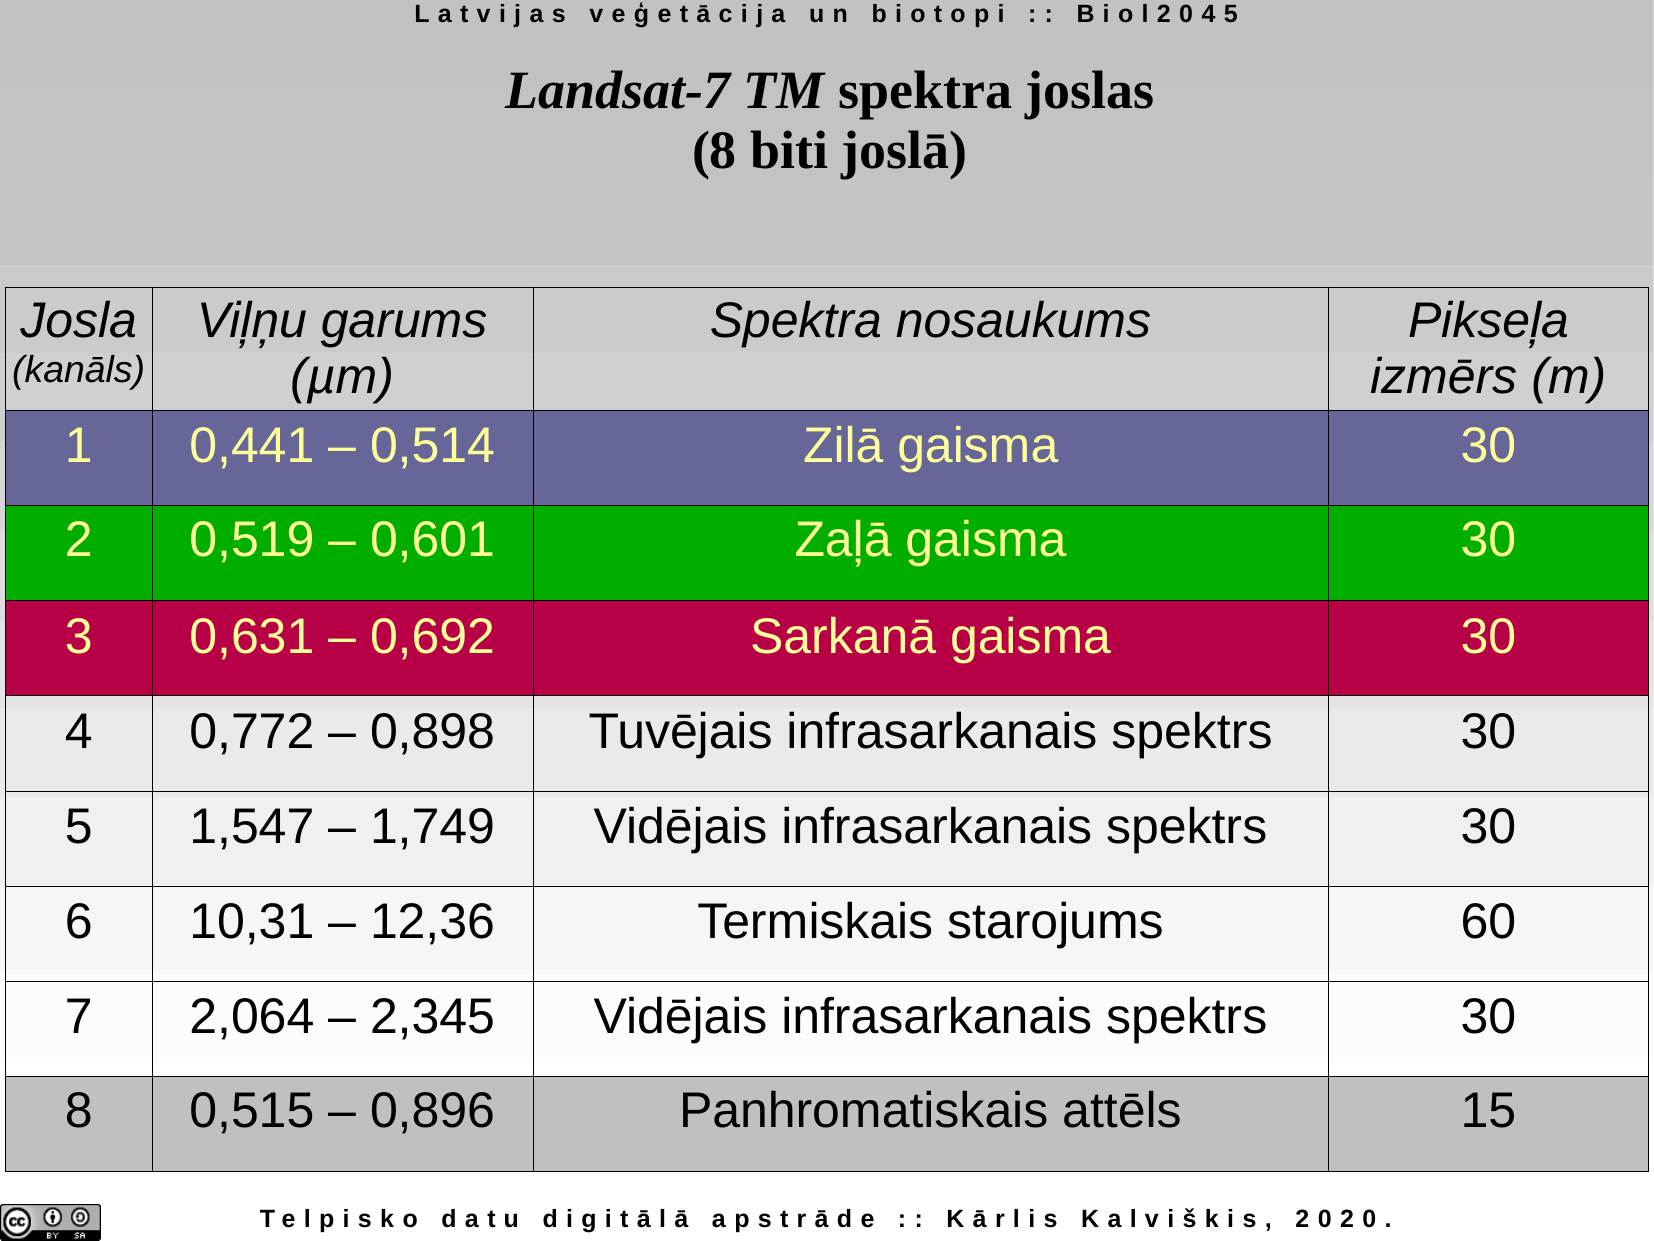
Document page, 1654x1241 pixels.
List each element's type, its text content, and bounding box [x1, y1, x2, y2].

table_cell 2 [6, 506, 152, 600]
table_cell 30 [1329, 411, 1648, 505]
table_header Josla (kanāls) [6, 288, 152, 410]
table_cell Vidējais infrasarkanais spektrs [534, 792, 1328, 886]
table_cell Sarkanā gaisma [534, 601, 1328, 695]
table_cell 1,547 – 1,749 [153, 792, 533, 886]
table_header Pikseļa izmērs (m) [1329, 288, 1648, 410]
table_cell 2,064 – 2,345 [153, 982, 533, 1076]
table_cell Zaļā gaisma [534, 506, 1328, 600]
table_cell 0,515 – 0,896 [153, 1077, 533, 1171]
table_cell 8 [6, 1077, 152, 1171]
table_cell 15 [1329, 1077, 1648, 1171]
table_cell Zilā gaisma [534, 411, 1328, 505]
table_cell 30 [1329, 506, 1648, 600]
table_cell 0,772 – 0,898 [153, 696, 533, 791]
table_cell 30 [1329, 982, 1648, 1076]
table_cell 0,519 – 0,601 [153, 506, 533, 600]
table_cell 10,31 – 12,36 [153, 887, 533, 981]
table_cell 6 [6, 887, 152, 981]
table_header Viļņu garums (µm) [153, 296, 533, 410]
table_cell 4 [6, 696, 152, 791]
table_cell Vidējais infrasarkanais spektrs [534, 982, 1328, 1076]
picture [0, 0, 1654, 1241]
table_cell 0,441 – 0,514 [153, 411, 533, 505]
table_cell 3 [6, 601, 152, 695]
table_cell 7 [6, 982, 152, 1076]
table_cell Termiskais starojums [534, 887, 1328, 981]
table_header Spektra nosaukums [534, 296, 1328, 410]
table_cell Tuvējais infrasarkanais spektrs [534, 696, 1328, 791]
table_cell 30 [1329, 792, 1648, 886]
table_cell 30 [1329, 696, 1648, 791]
table_cell 5 [6, 792, 152, 886]
table_cell 0,631 – 0,692 [153, 601, 533, 695]
table_cell 1 [6, 411, 152, 505]
table_cell 60 [1329, 887, 1648, 981]
table_cell Panhromatiskais attēls [534, 1077, 1328, 1171]
title Landsat-7 TM spektra joslas (8 biti joslā) [34, 61, 1626, 296]
table_cell 30 [1329, 601, 1648, 695]
